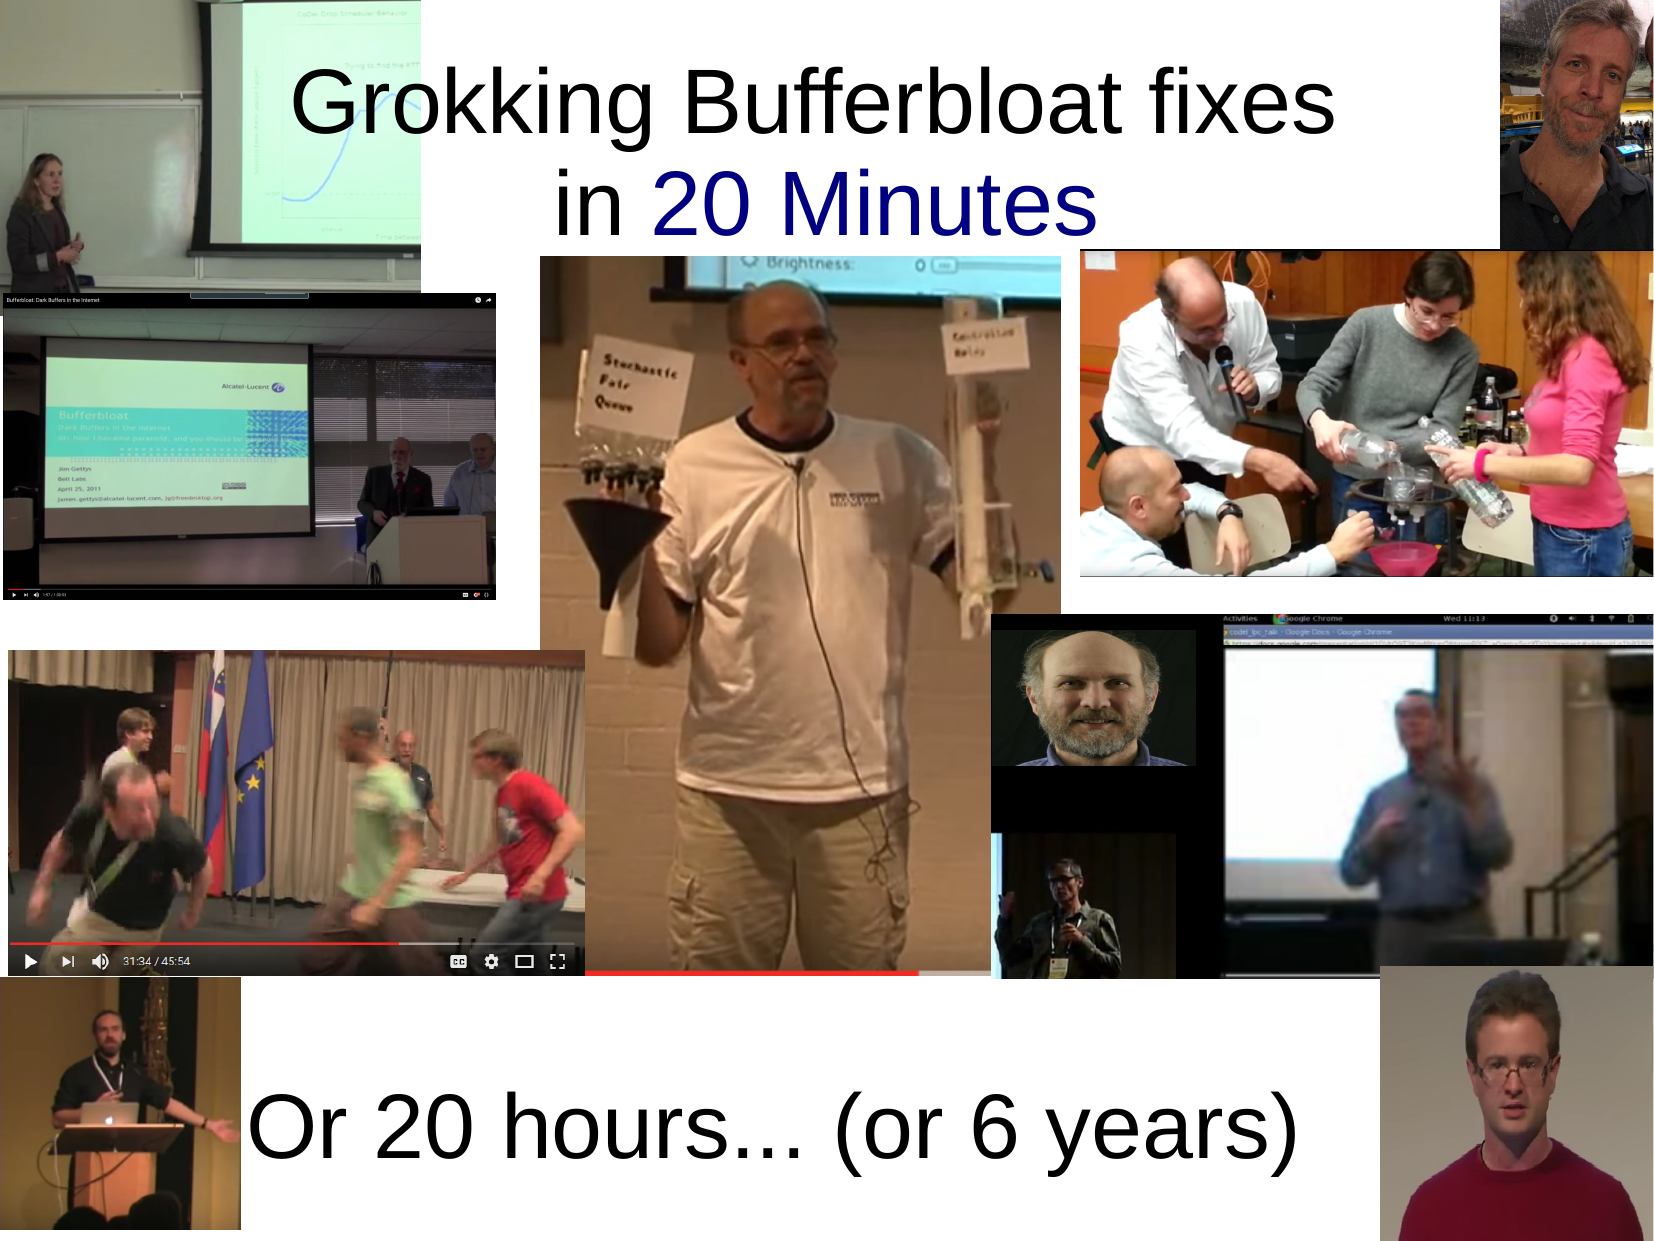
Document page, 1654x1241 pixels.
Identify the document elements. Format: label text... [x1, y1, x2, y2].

title Grokking Bufferbloat fixes in 20 Minutes [82, 49, 1500, 257]
picture [0, 0, 496, 601]
picture [0, 977, 241, 1231]
picture [8, 256, 1654, 1241]
title Or 20 hours... (or 6 years) [241, 1067, 1380, 1186]
picture [1080, 0, 1654, 577]
